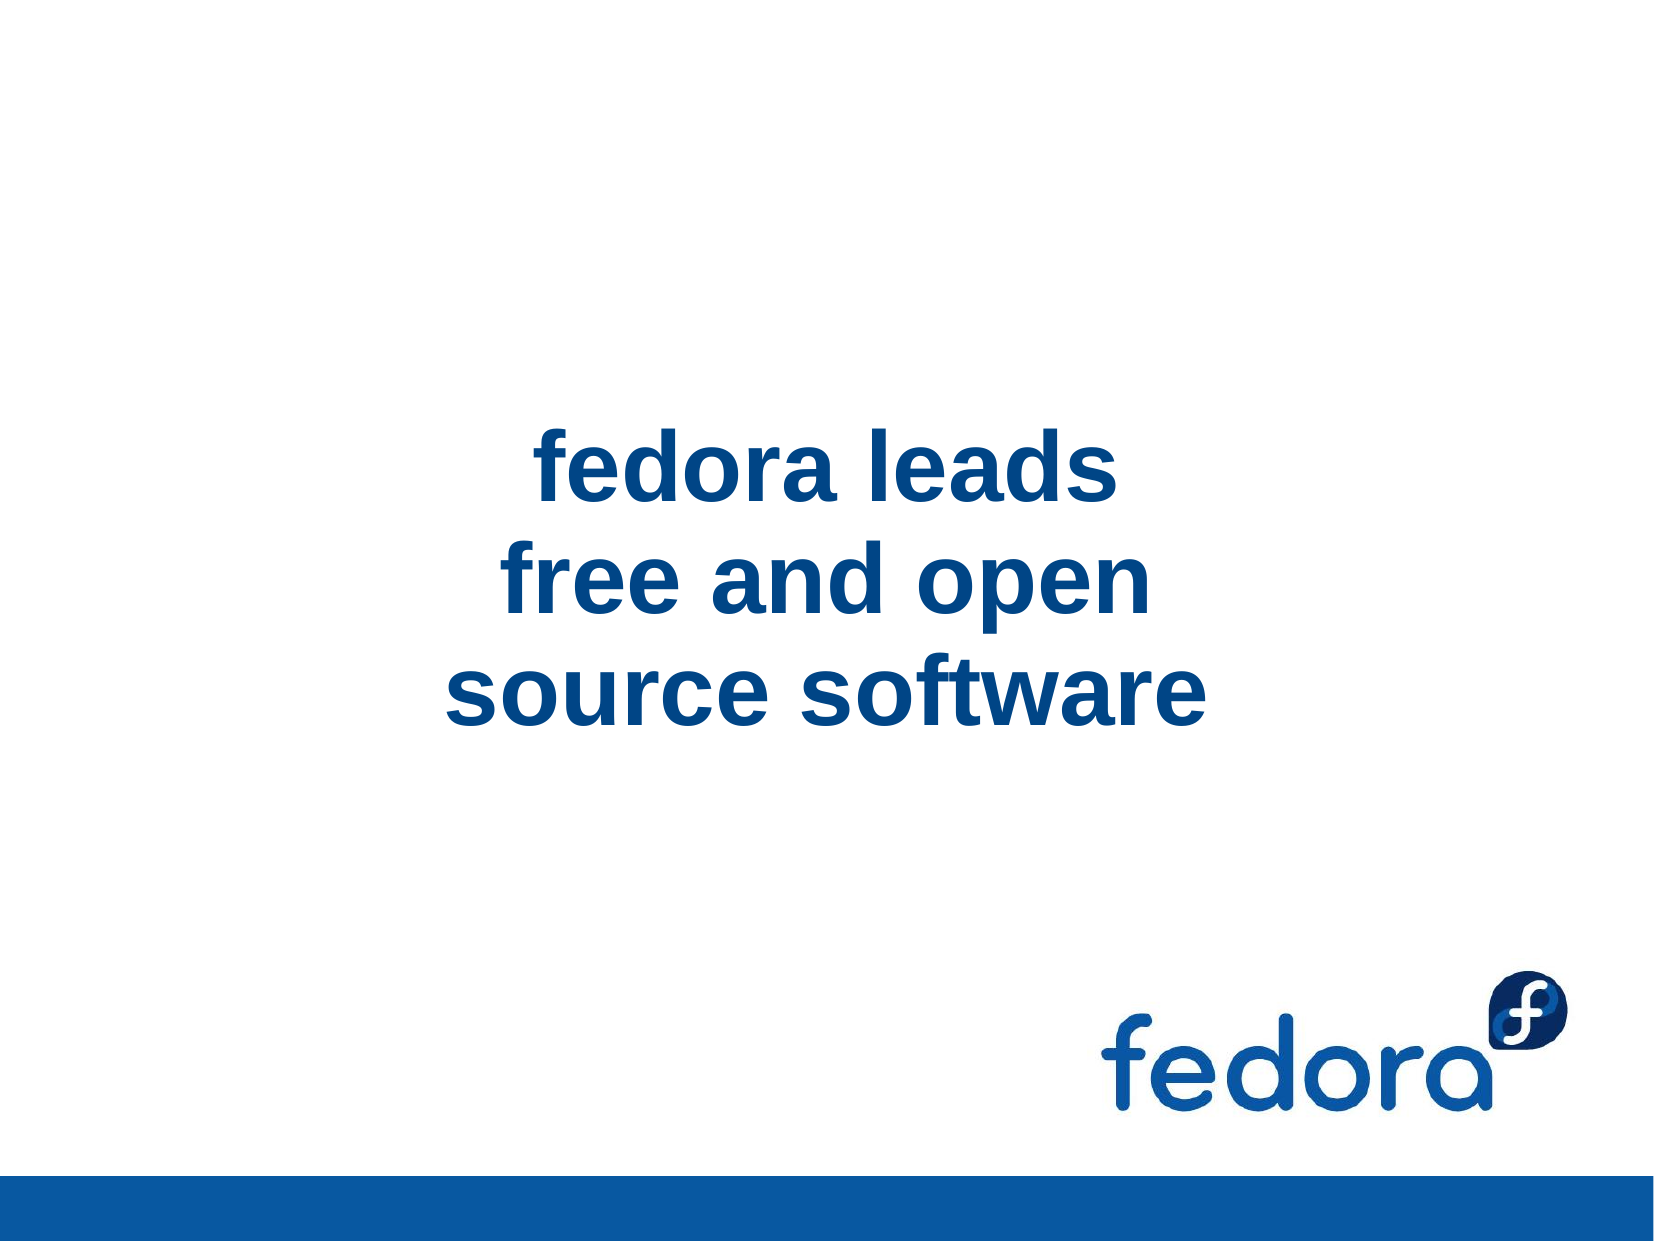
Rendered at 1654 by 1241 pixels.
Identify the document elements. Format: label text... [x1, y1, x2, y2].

picture [0, 1176, 1654, 1241]
picture [1087, 958, 1576, 1125]
title fedora leads free and open source software [82, 56, 1571, 1102]
